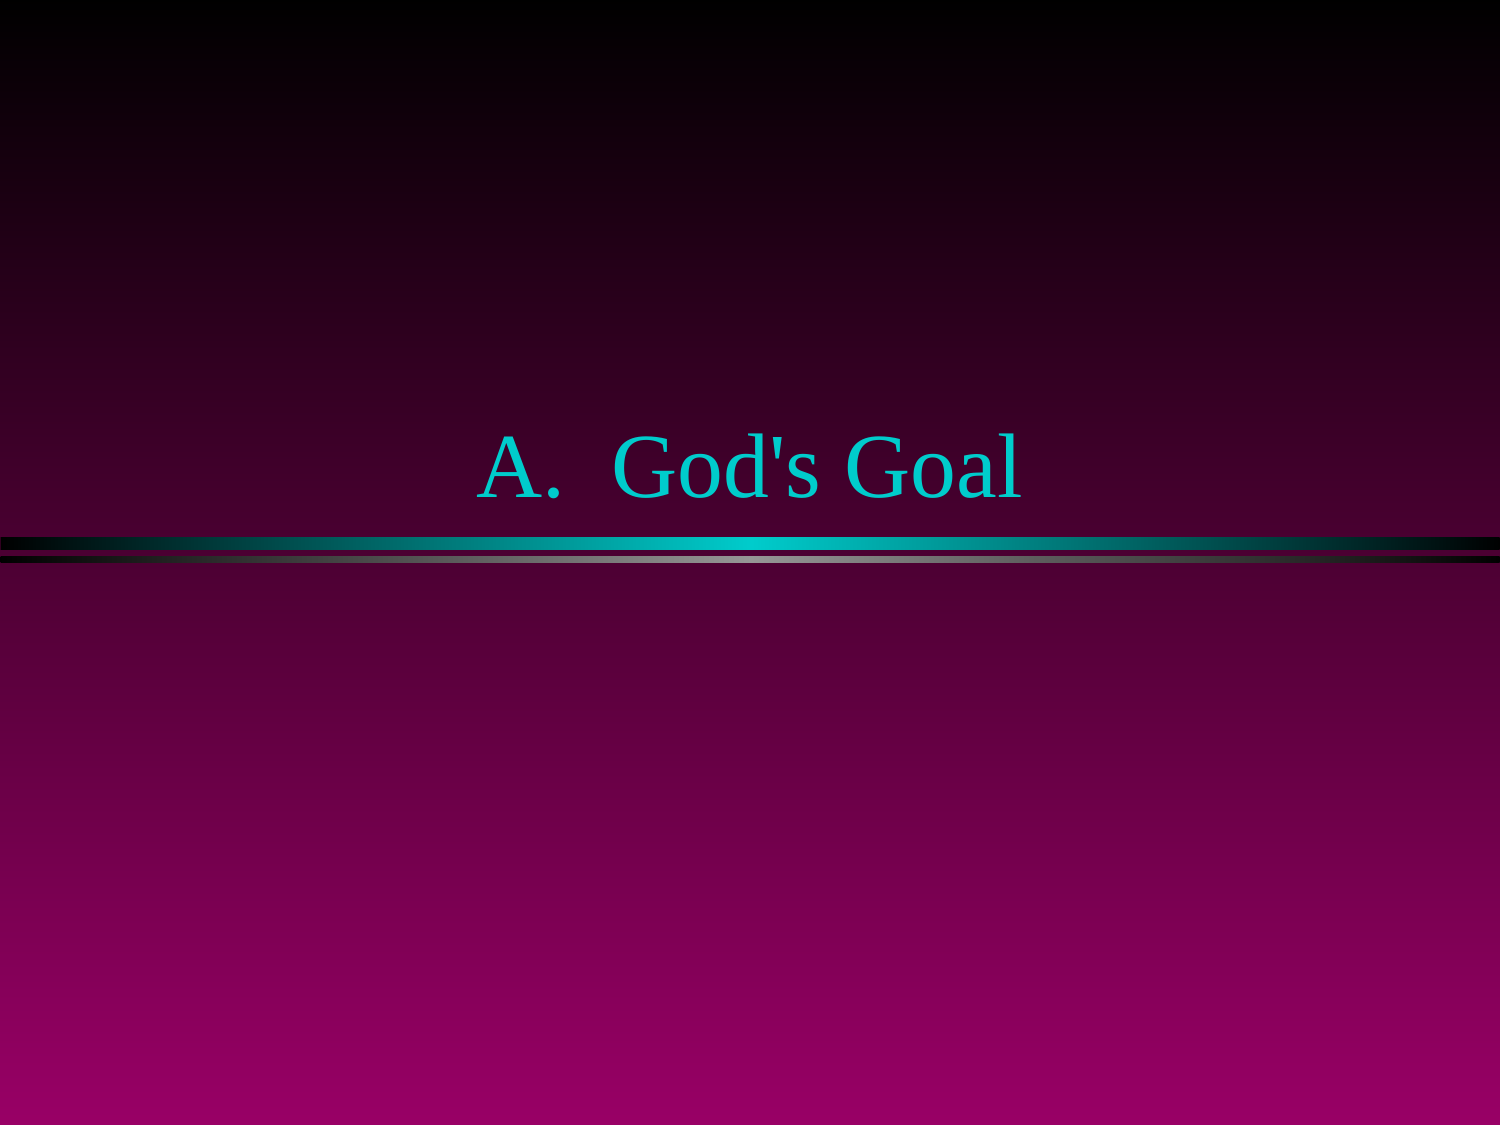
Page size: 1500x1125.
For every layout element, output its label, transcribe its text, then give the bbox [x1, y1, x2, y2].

title A. God's Goal [112, 322, 1388, 525]
